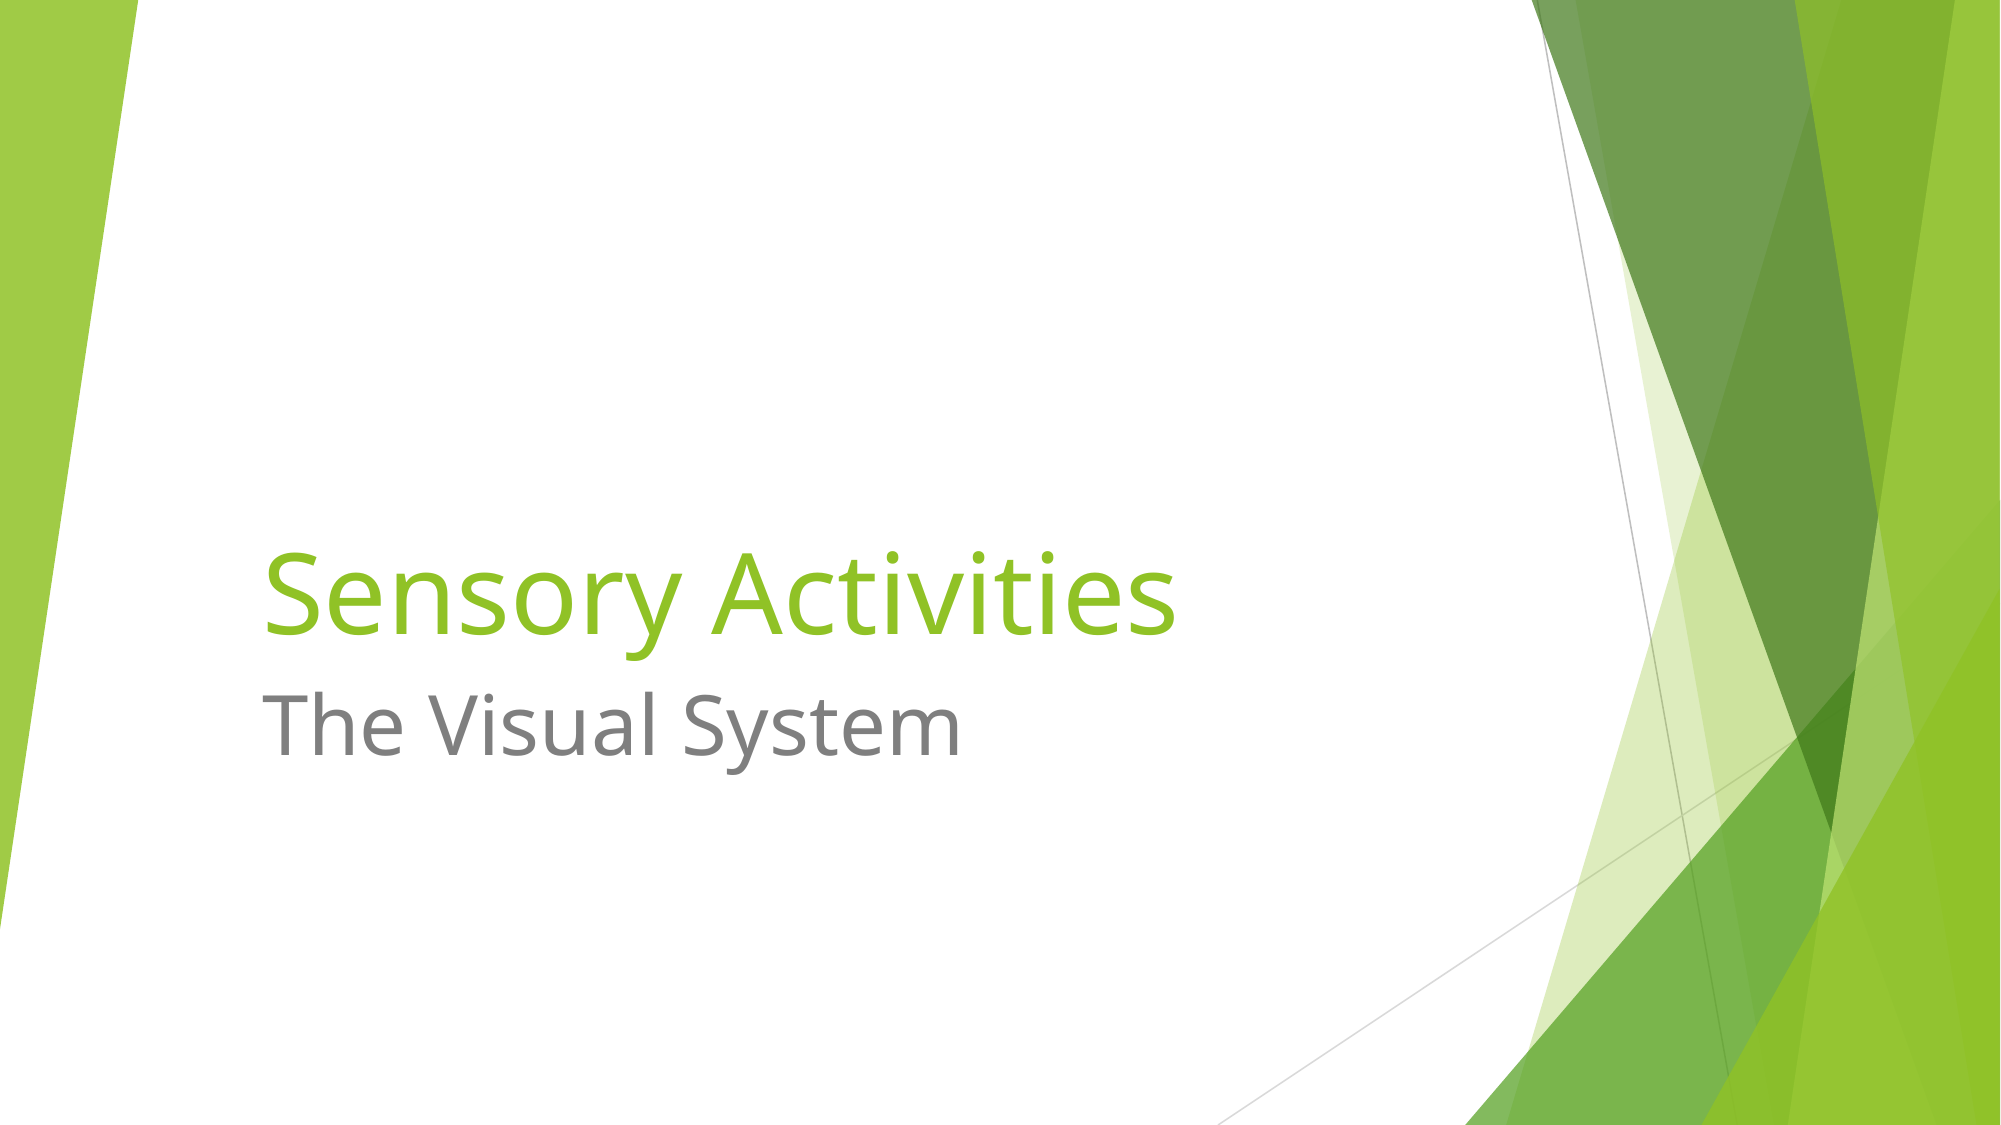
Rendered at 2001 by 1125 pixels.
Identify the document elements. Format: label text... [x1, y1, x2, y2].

title Sensory Activities [247, 394, 1522, 664]
subtitle The Visual System [247, 664, 1522, 845]
